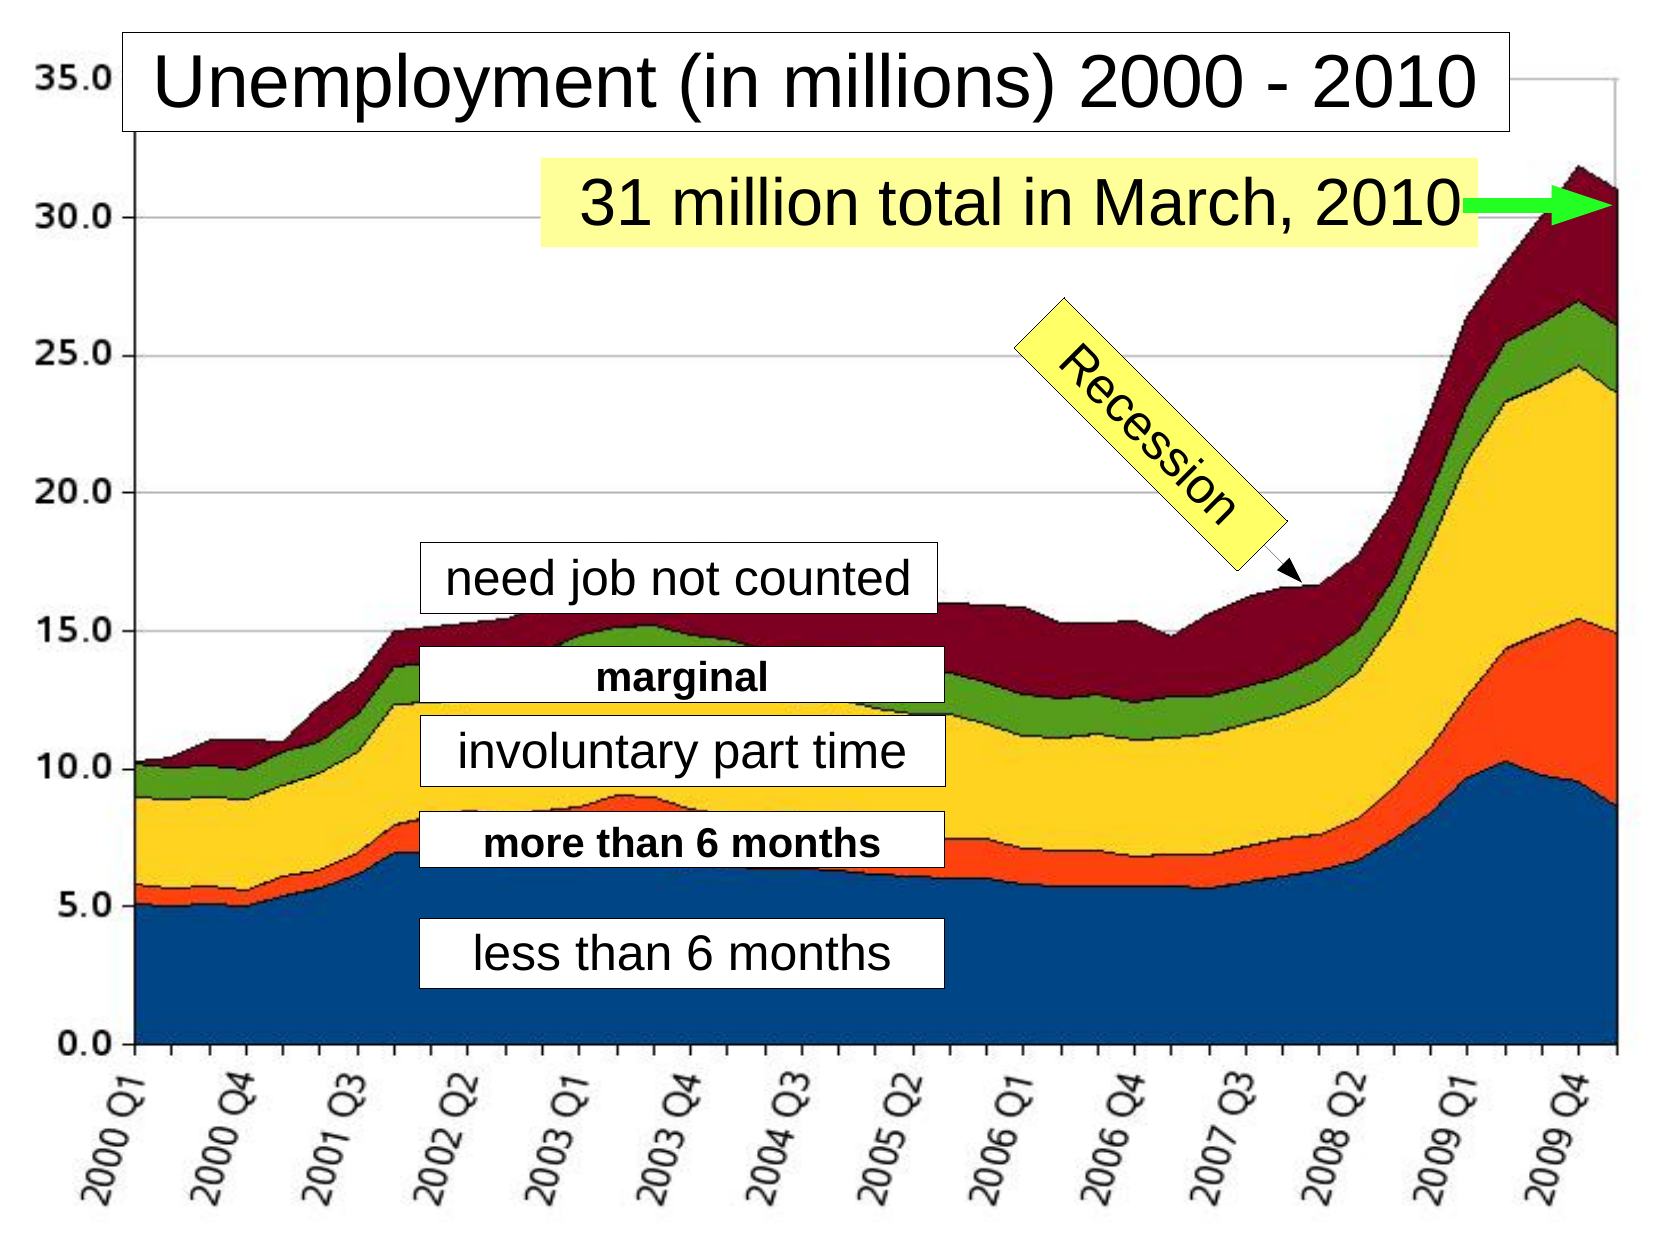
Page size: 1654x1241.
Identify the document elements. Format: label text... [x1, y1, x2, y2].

text_box involuntary part time [420, 715, 946, 787]
text_box more than 6 months [419, 811, 945, 868]
text_box marginal [419, 646, 945, 703]
text_box 31 million total in March, 2010 [540, 157, 1479, 248]
picture [0, 35, 1651, 1237]
text_box less than 6 months [419, 918, 945, 989]
text_box need job not counted [420, 542, 938, 614]
text_box Unemployment (in millions) 2000 - 2010 [122, 32, 1510, 132]
text_box Recession [1014, 297, 1288, 571]
